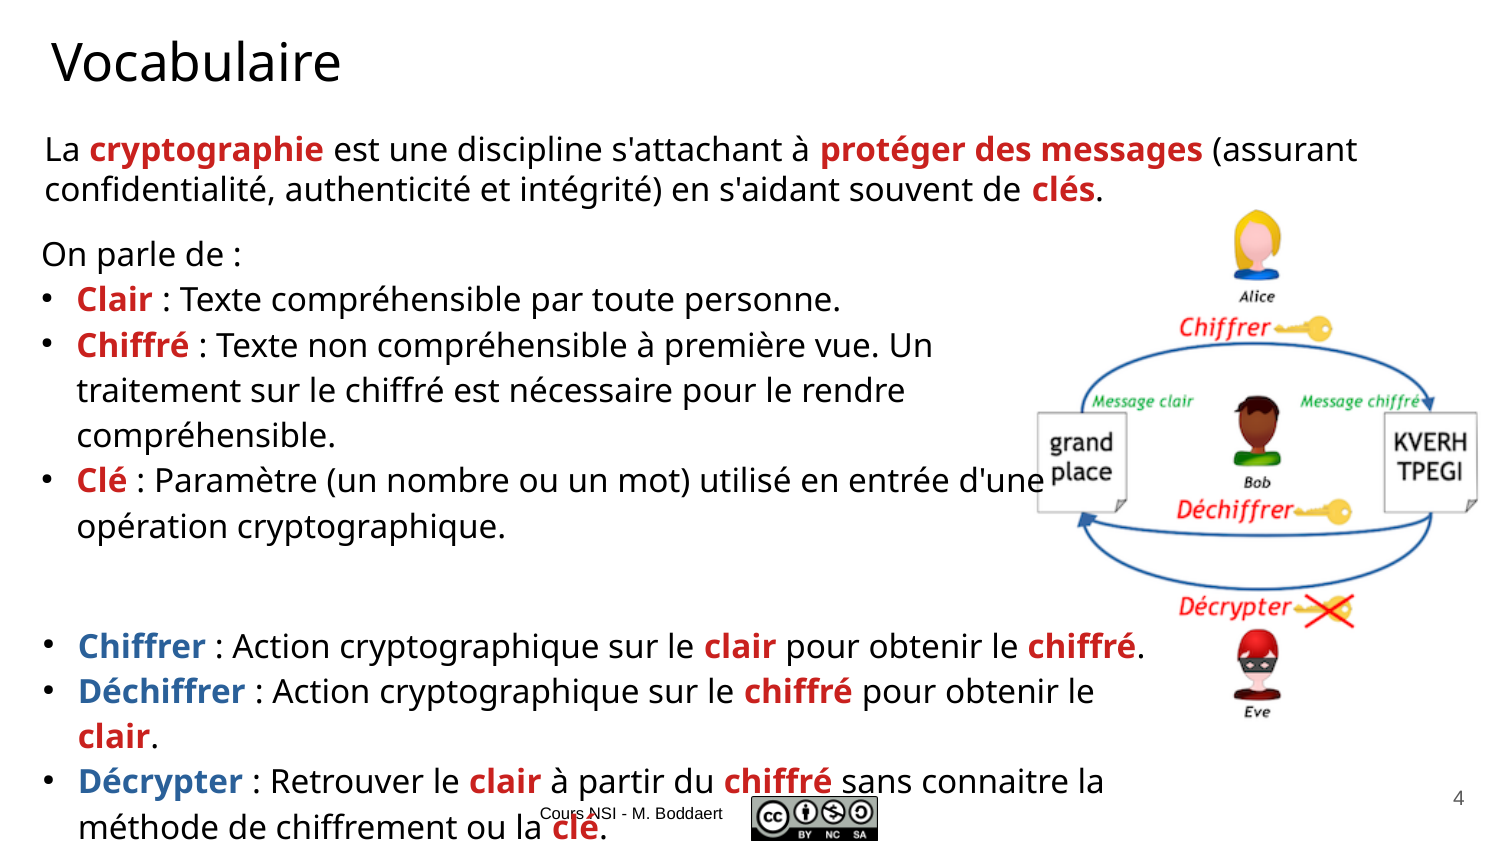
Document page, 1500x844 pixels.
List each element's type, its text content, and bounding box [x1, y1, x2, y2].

picture [1014, 209, 1500, 727]
text_box On parle de : Clair : Texte compréhensible par toute personne. Chiffré : Texte non compréhensible à première vue. Un traitement sur le chiffré est nécessaire pour le rendre compréhensible. Clé : Paramètre (un nombre ou un mot) utilisé en entrée d'une opération cryptographique. [26, 223, 1123, 473]
slide_number <numéro> [1389, 764, 1480, 830]
picture [751, 796, 878, 841]
title Vocabulaire [51, 13, 1449, 108]
text_box La cryptographie est une discipline s'attachant à protéger des messages (assurant confidentialité, authenticité et intégrité) en s'aidant souvent de clés. [29, 120, 1477, 207]
text_box Chiffrer : Action cryptographique sur le clair pour obtenir le chiffré. Déchiffrer : Action cryptographique sur le chiffré pour obtenir le clair. Décrypter : Retrouver le clair à partir du chiffré sans connaitre la méthode de chiffrement ou la clé. [27, 615, 1182, 786]
